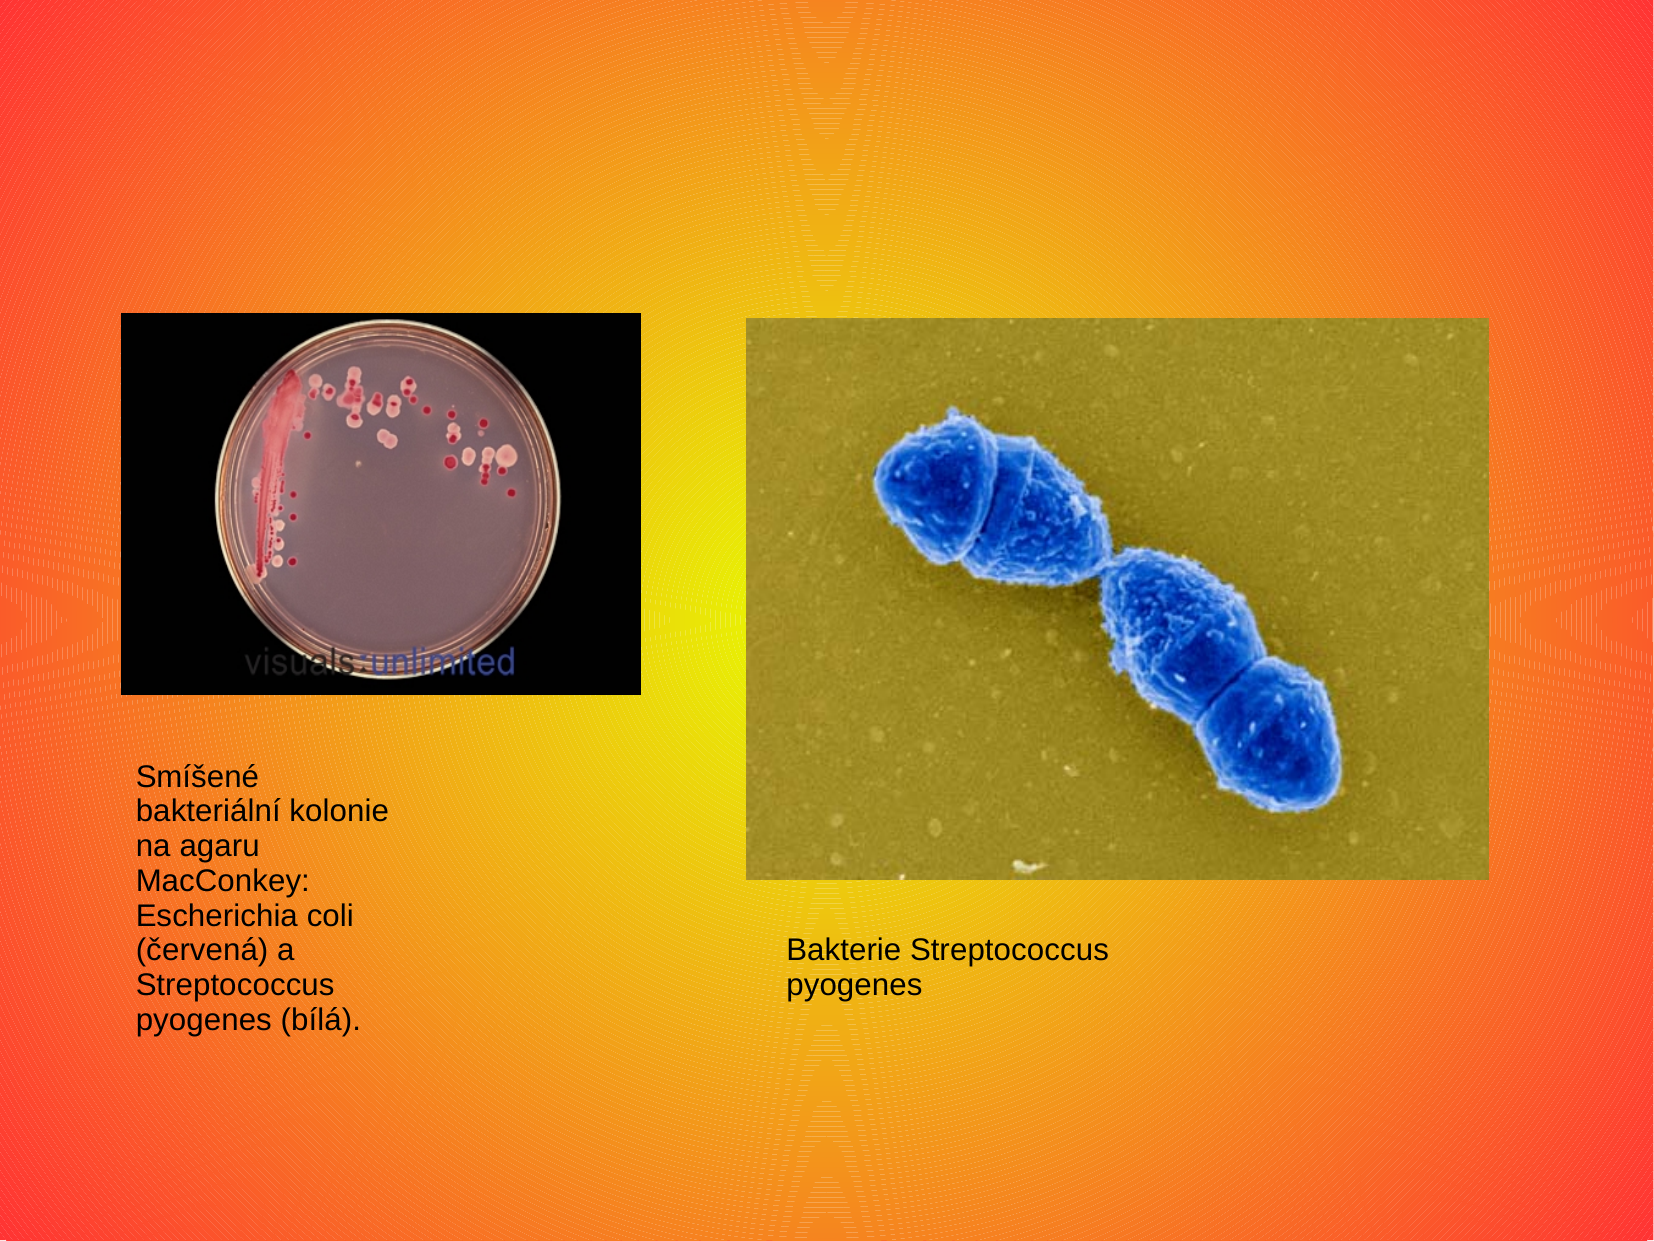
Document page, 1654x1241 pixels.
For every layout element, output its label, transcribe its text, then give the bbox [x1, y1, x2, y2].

text_box Bakterie Streptococcus pyogenes [771, 924, 1175, 1010]
picture [746, 318, 1489, 880]
text_box Smíšené bakteriální kolonie na agaru MacConkey: Escherichia coli (červená) a Streptococcus pyogenes (bílá). [121, 751, 415, 1092]
picture [121, 313, 641, 695]
